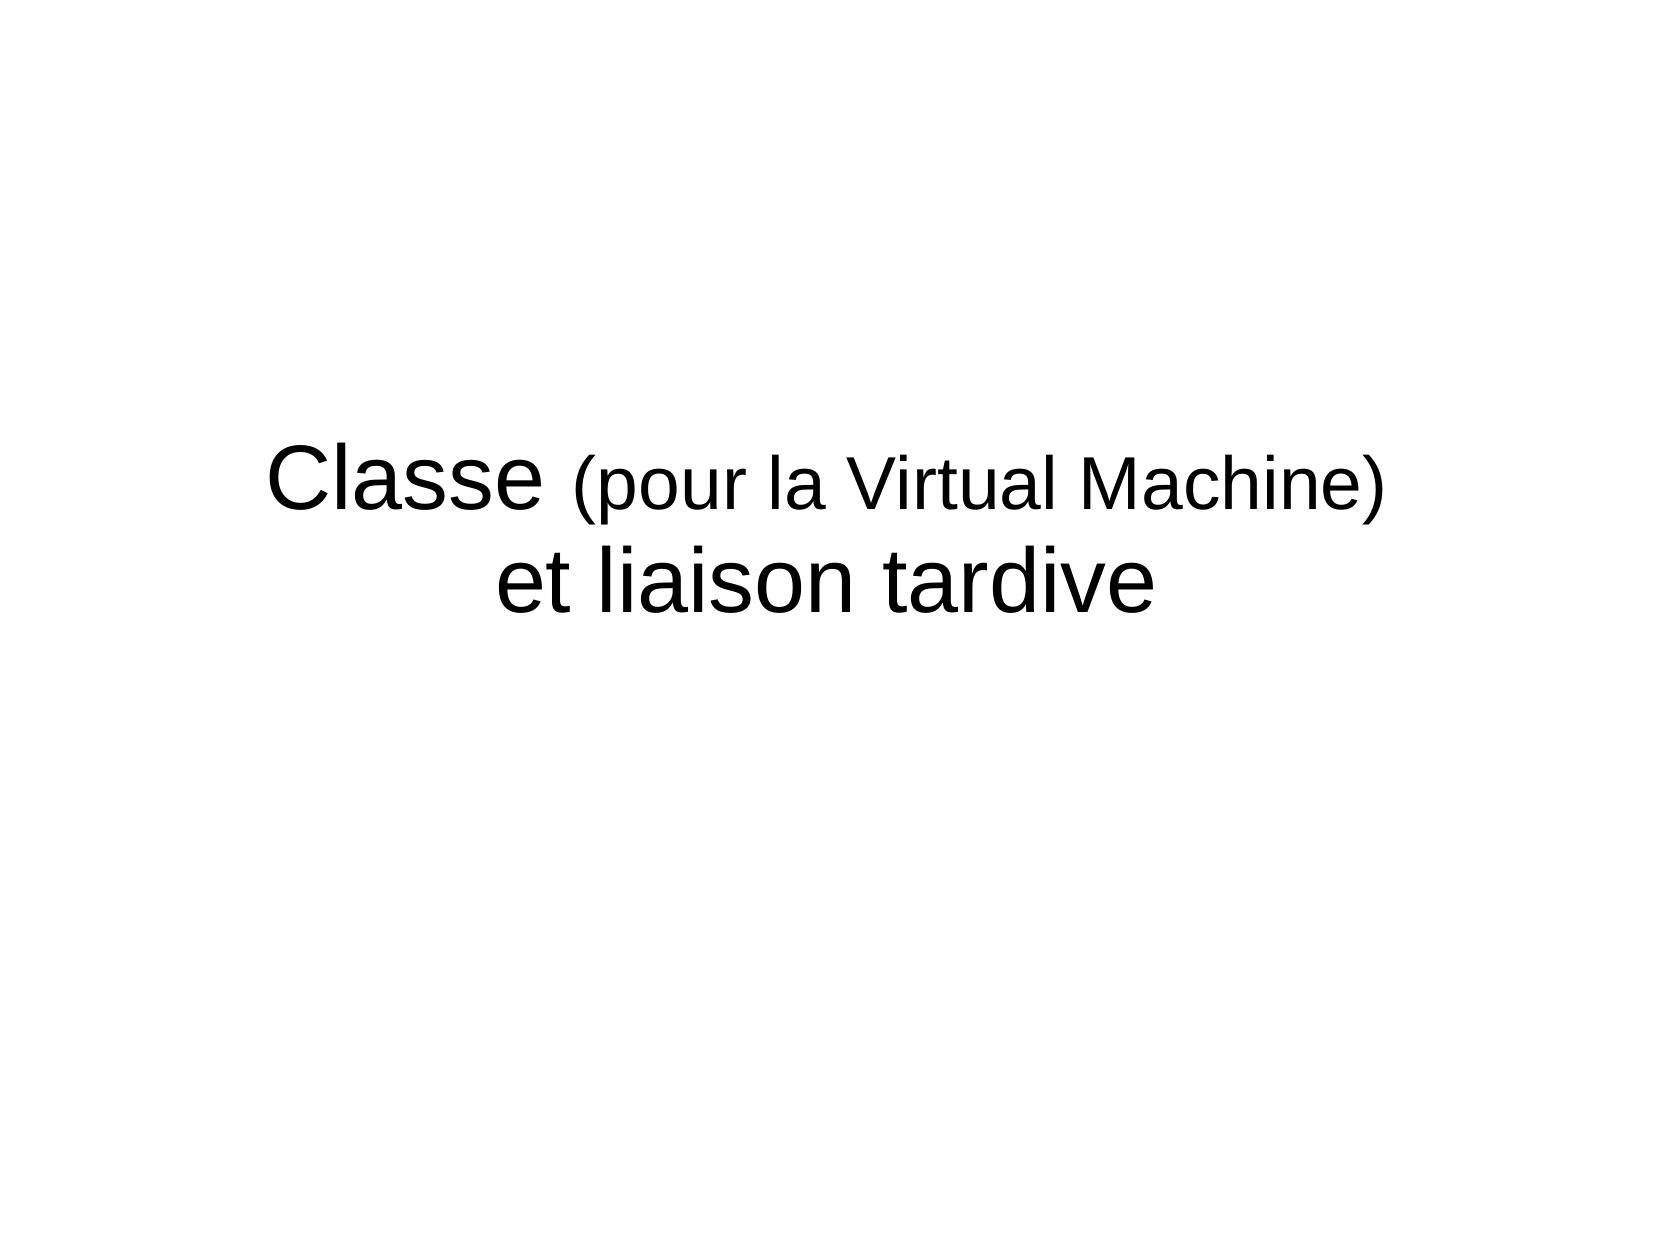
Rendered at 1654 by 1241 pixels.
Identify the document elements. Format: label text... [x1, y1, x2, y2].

subtitle Classe (pour la Virtual Machine) et liaison tardive [82, 49, 1571, 1010]
